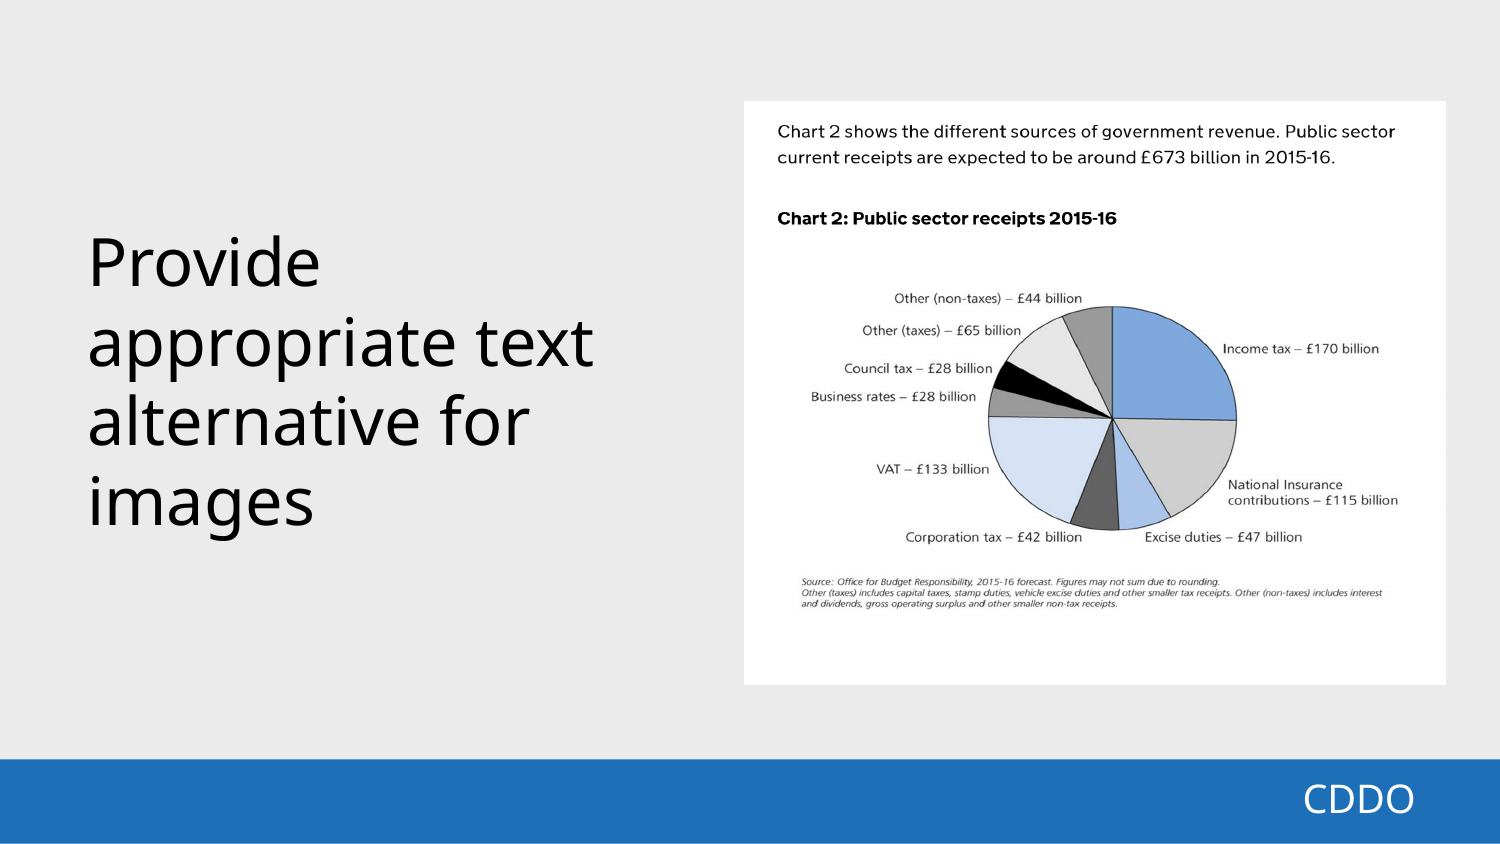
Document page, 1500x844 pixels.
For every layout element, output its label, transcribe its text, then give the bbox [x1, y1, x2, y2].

picture [744, 101, 1446, 685]
title Provide appropriate text alternative for images [84, 0, 672, 759]
